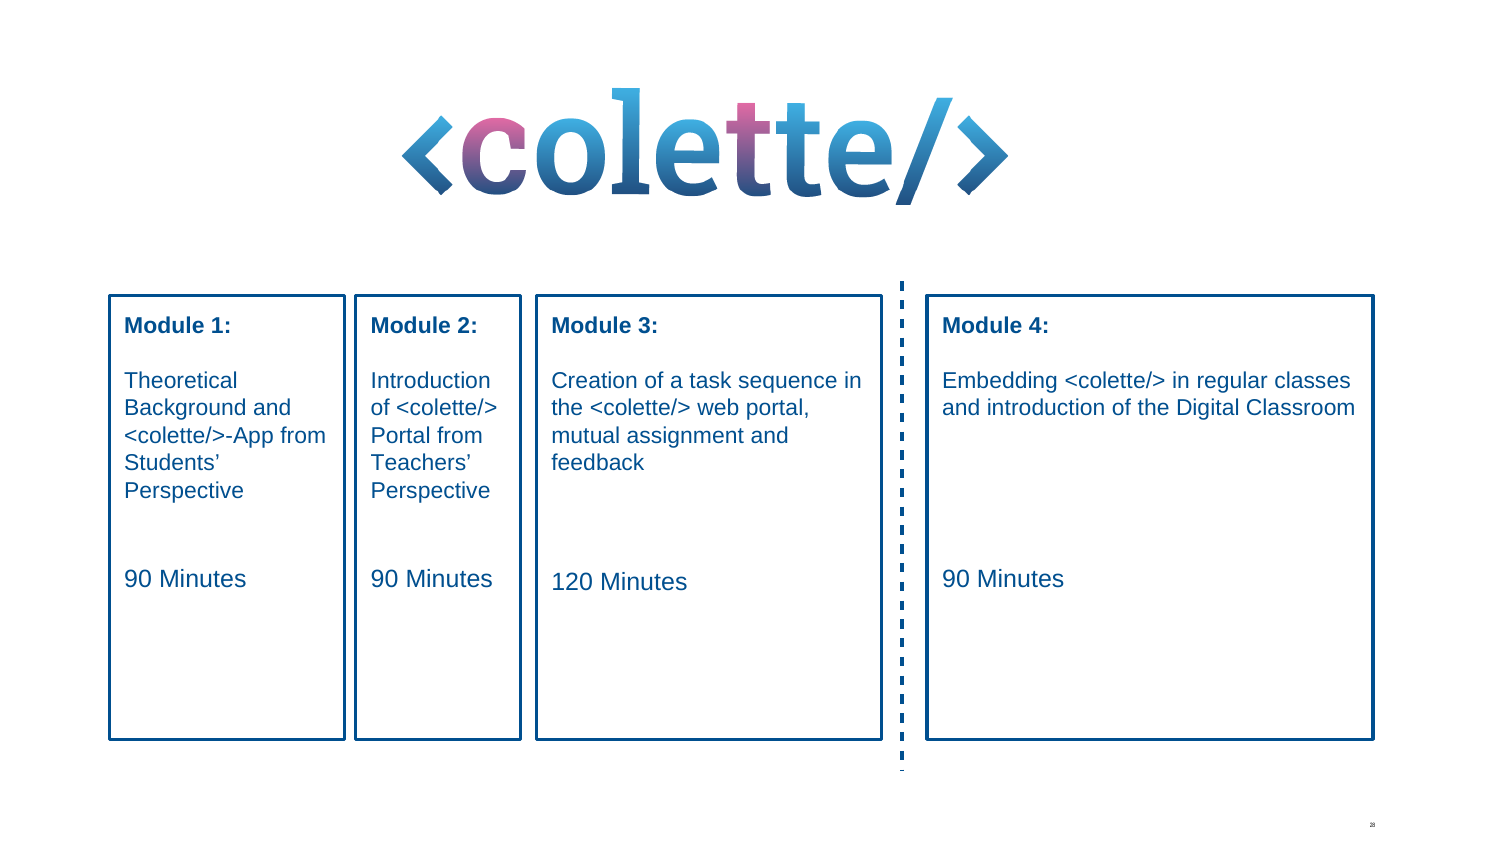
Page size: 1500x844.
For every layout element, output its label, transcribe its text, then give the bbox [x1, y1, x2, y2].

text_box Module 3: Creation of a task sequence in the <colette/> web portal, mutual assignment and feedback 120 Minutes [536, 295, 882, 740]
text_box Module 2: Introduction of <colette/> Portal from Teachers’ Perspective 90 Minutes [355, 295, 521, 740]
picture [306, 13, 1103, 279]
text_box ‹#› [1364, 819, 1478, 833]
text_box Module 4: Embedding <colette/> in regular classes and introduction of the Digital Classroom 90 Minutes [926, 295, 1374, 740]
text_box Module 1: Theoretical Background and <colette/>-App from Students’ Perspective 90 Minutes [109, 295, 345, 740]
